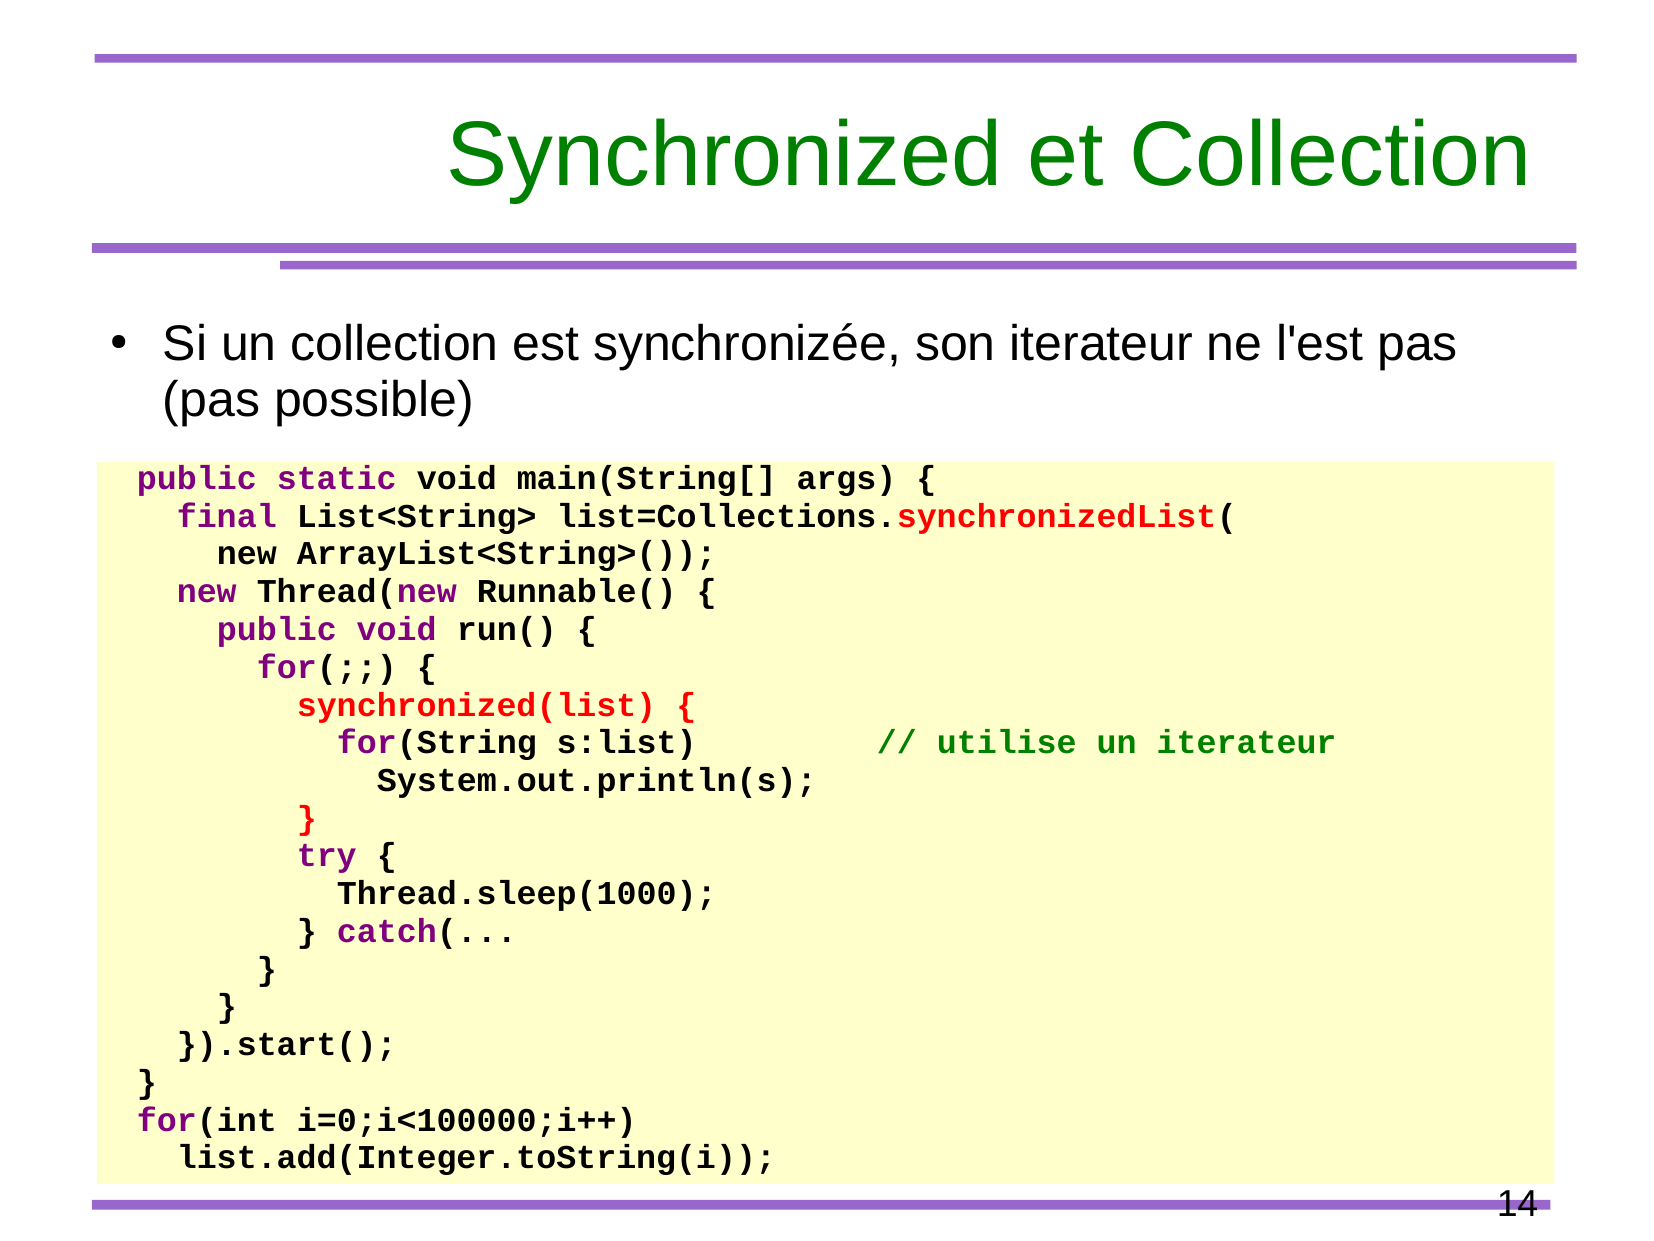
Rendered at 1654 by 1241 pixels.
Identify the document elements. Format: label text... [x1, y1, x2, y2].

title Synchronized et Collection [121, 49, 1534, 257]
text_box public static void main(String[] args) { final List<String> list=Collections.synchronizedList( new ArrayList<String>()); new Thread(new Runnable() { public void run() { for(;;) { synchronized(list) { for(String s:list) // utilise un iterateur System.out.println(s); } try { Thread.sleep(1000); } catch(... } } }).start(); } for(int i=0;i<100000;i++) list.add(Integer.toString(i)); [96, 461, 1555, 1184]
list Si un collection est synchronizée, son iterateur ne l'est pas (pas possible) [92, 315, 1563, 456]
